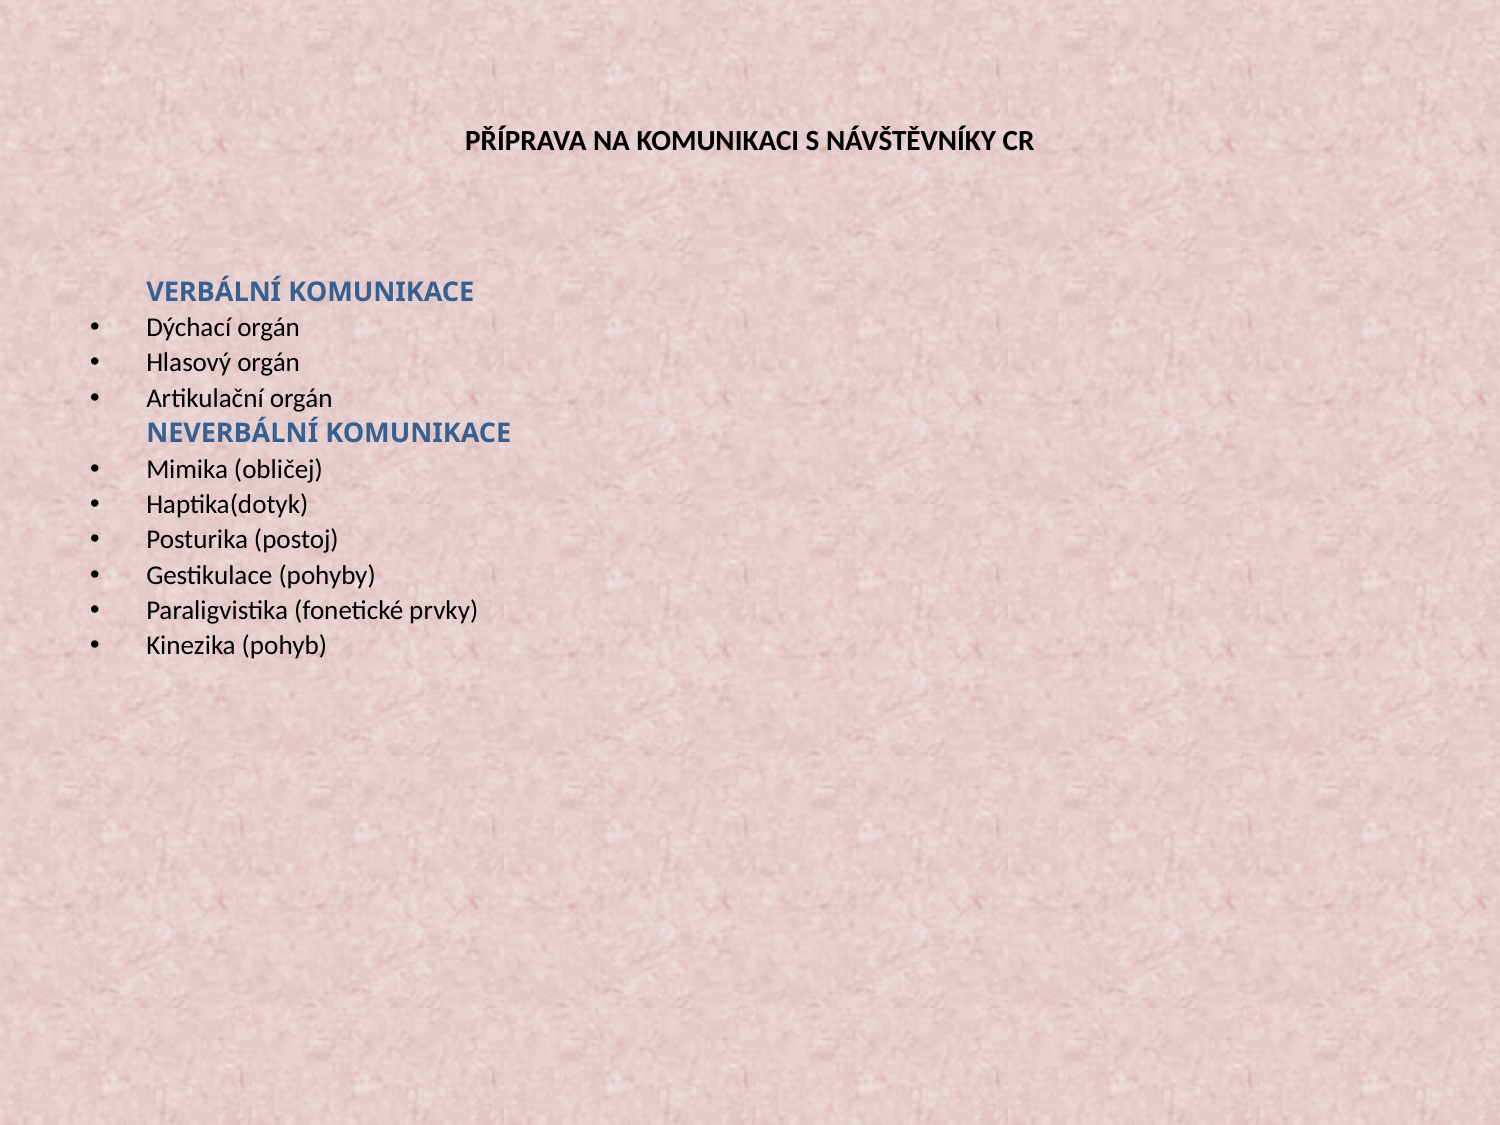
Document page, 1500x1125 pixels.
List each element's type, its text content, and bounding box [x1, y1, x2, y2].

title Příprava na komunikaci s návštěvníky cr [75, 45, 1426, 231]
list VERBÁLNÍ KOMUNIKACE Dýchací orgán Hlasový orgán Artikulační orgán NEVERBÁLNÍ KOMUNIKACE Mimika (obličej) Haptika(dotyk) Posturika (postoj) Gestikulace (pohyby) Paraligvistika (fonetické prvky) Kinezika (pohyb) [75, 231, 1426, 1125]
